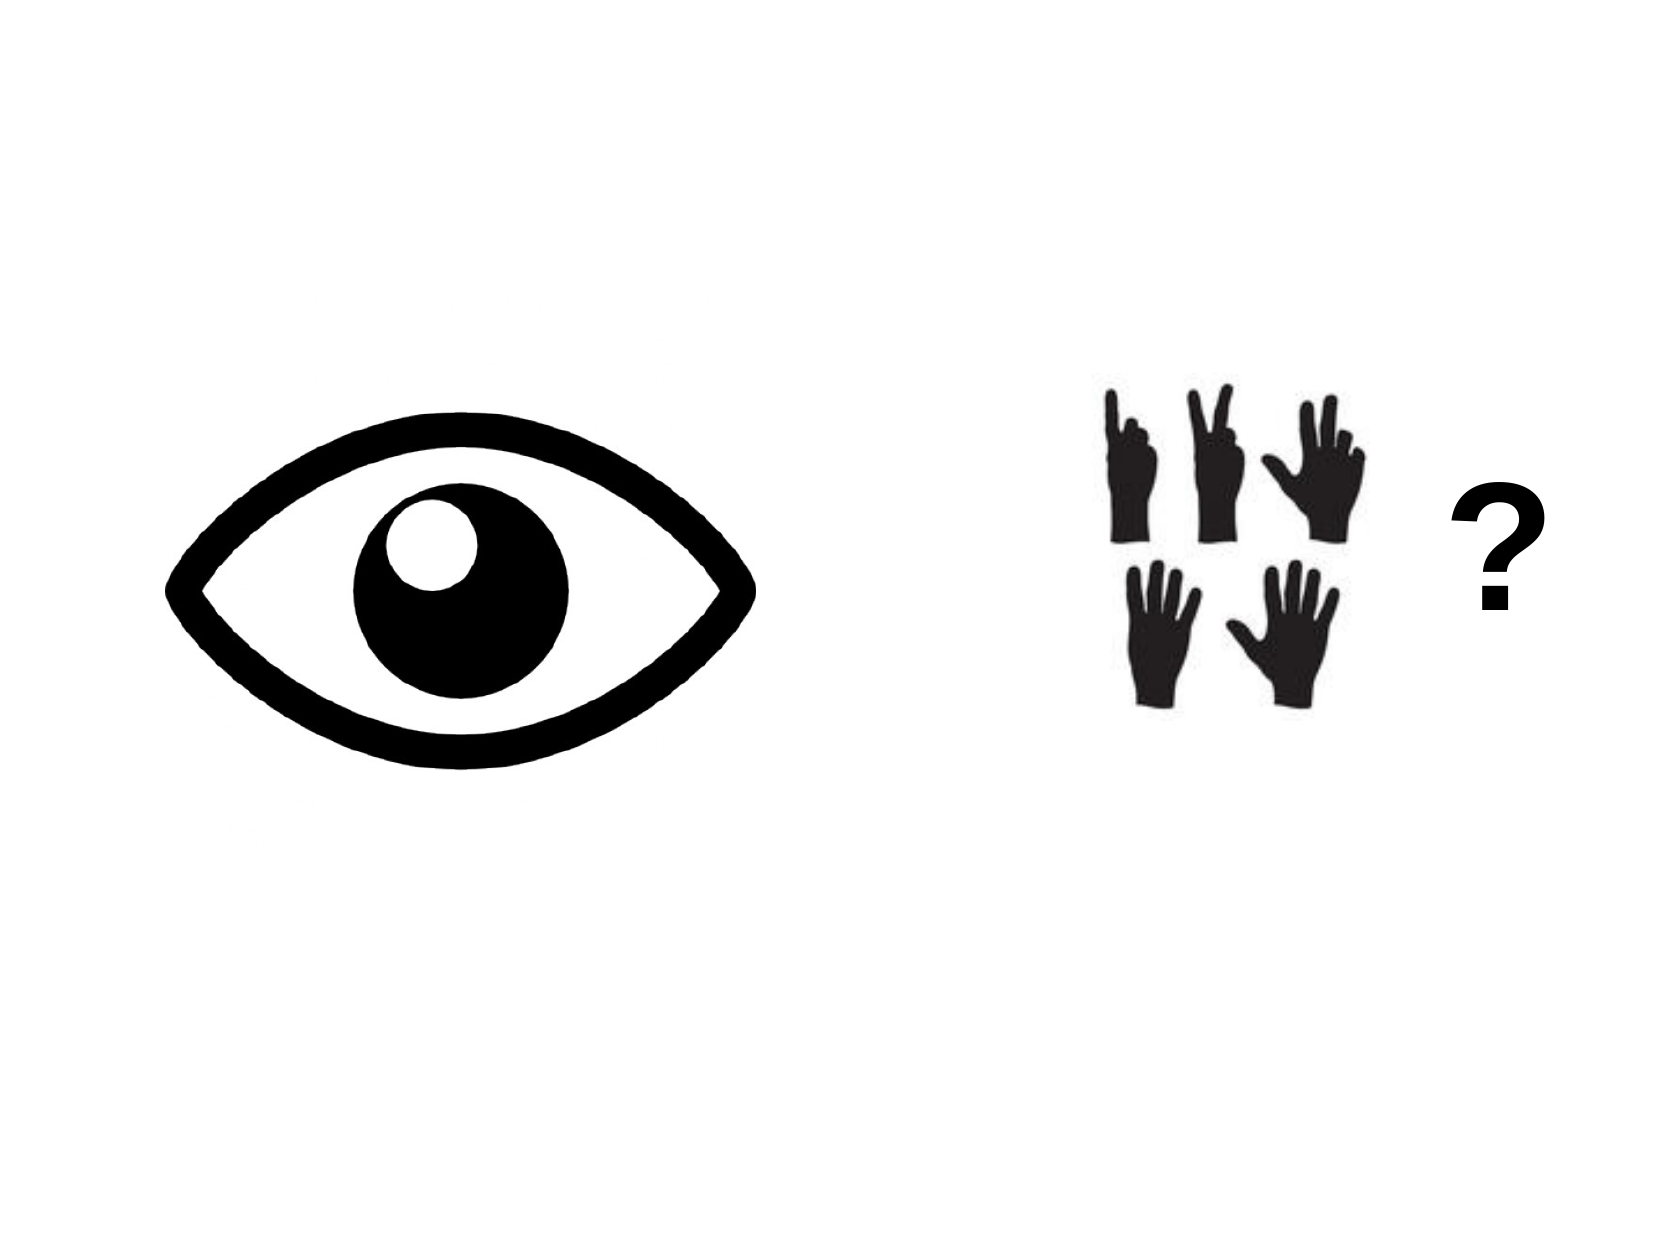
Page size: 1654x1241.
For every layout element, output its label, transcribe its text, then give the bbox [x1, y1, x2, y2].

text_box ? [1429, 437, 1642, 657]
picture [1074, 373, 1399, 721]
picture [165, 295, 756, 886]
